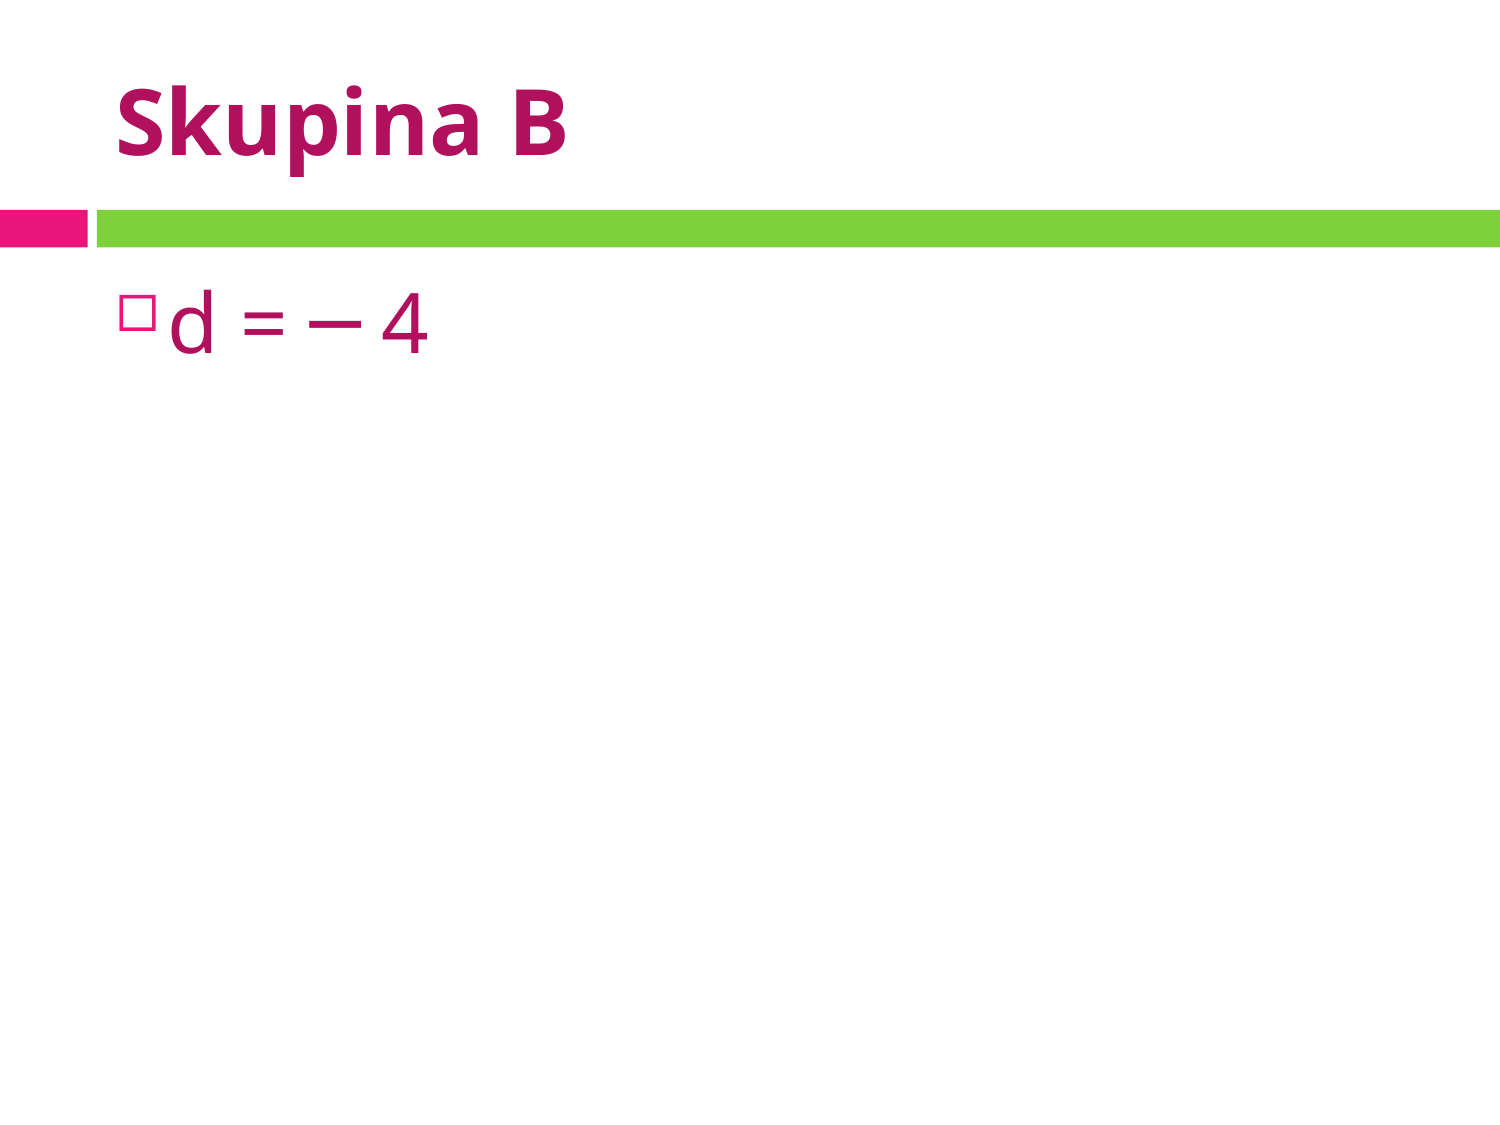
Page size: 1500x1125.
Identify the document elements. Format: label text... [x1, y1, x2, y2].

title Skupina B [100, 37, 1438, 201]
list d = ─ 4 [100, 262, 1438, 1001]
